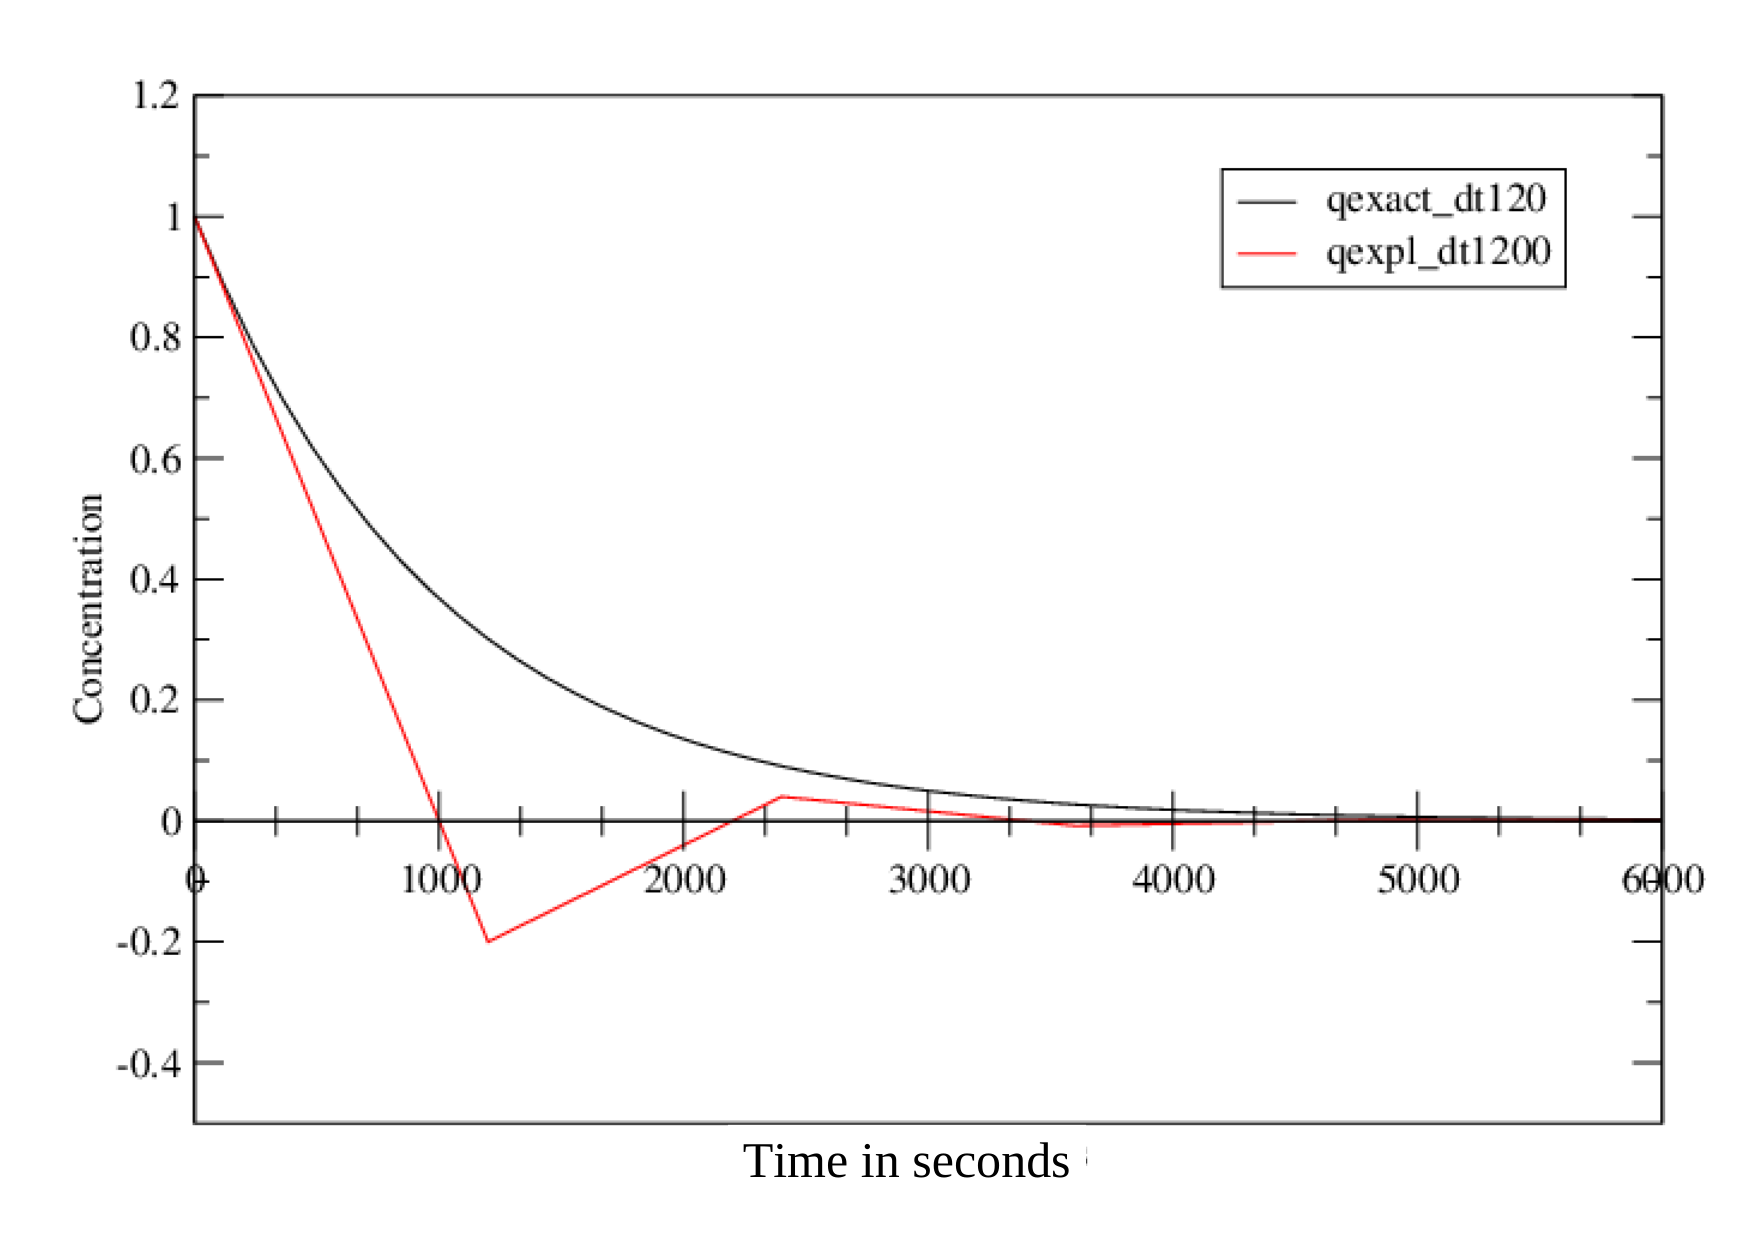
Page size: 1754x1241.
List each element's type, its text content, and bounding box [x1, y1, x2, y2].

picture [68, 77, 1706, 1178]
text_box Time in seconds [728, 1124, 1087, 1197]
